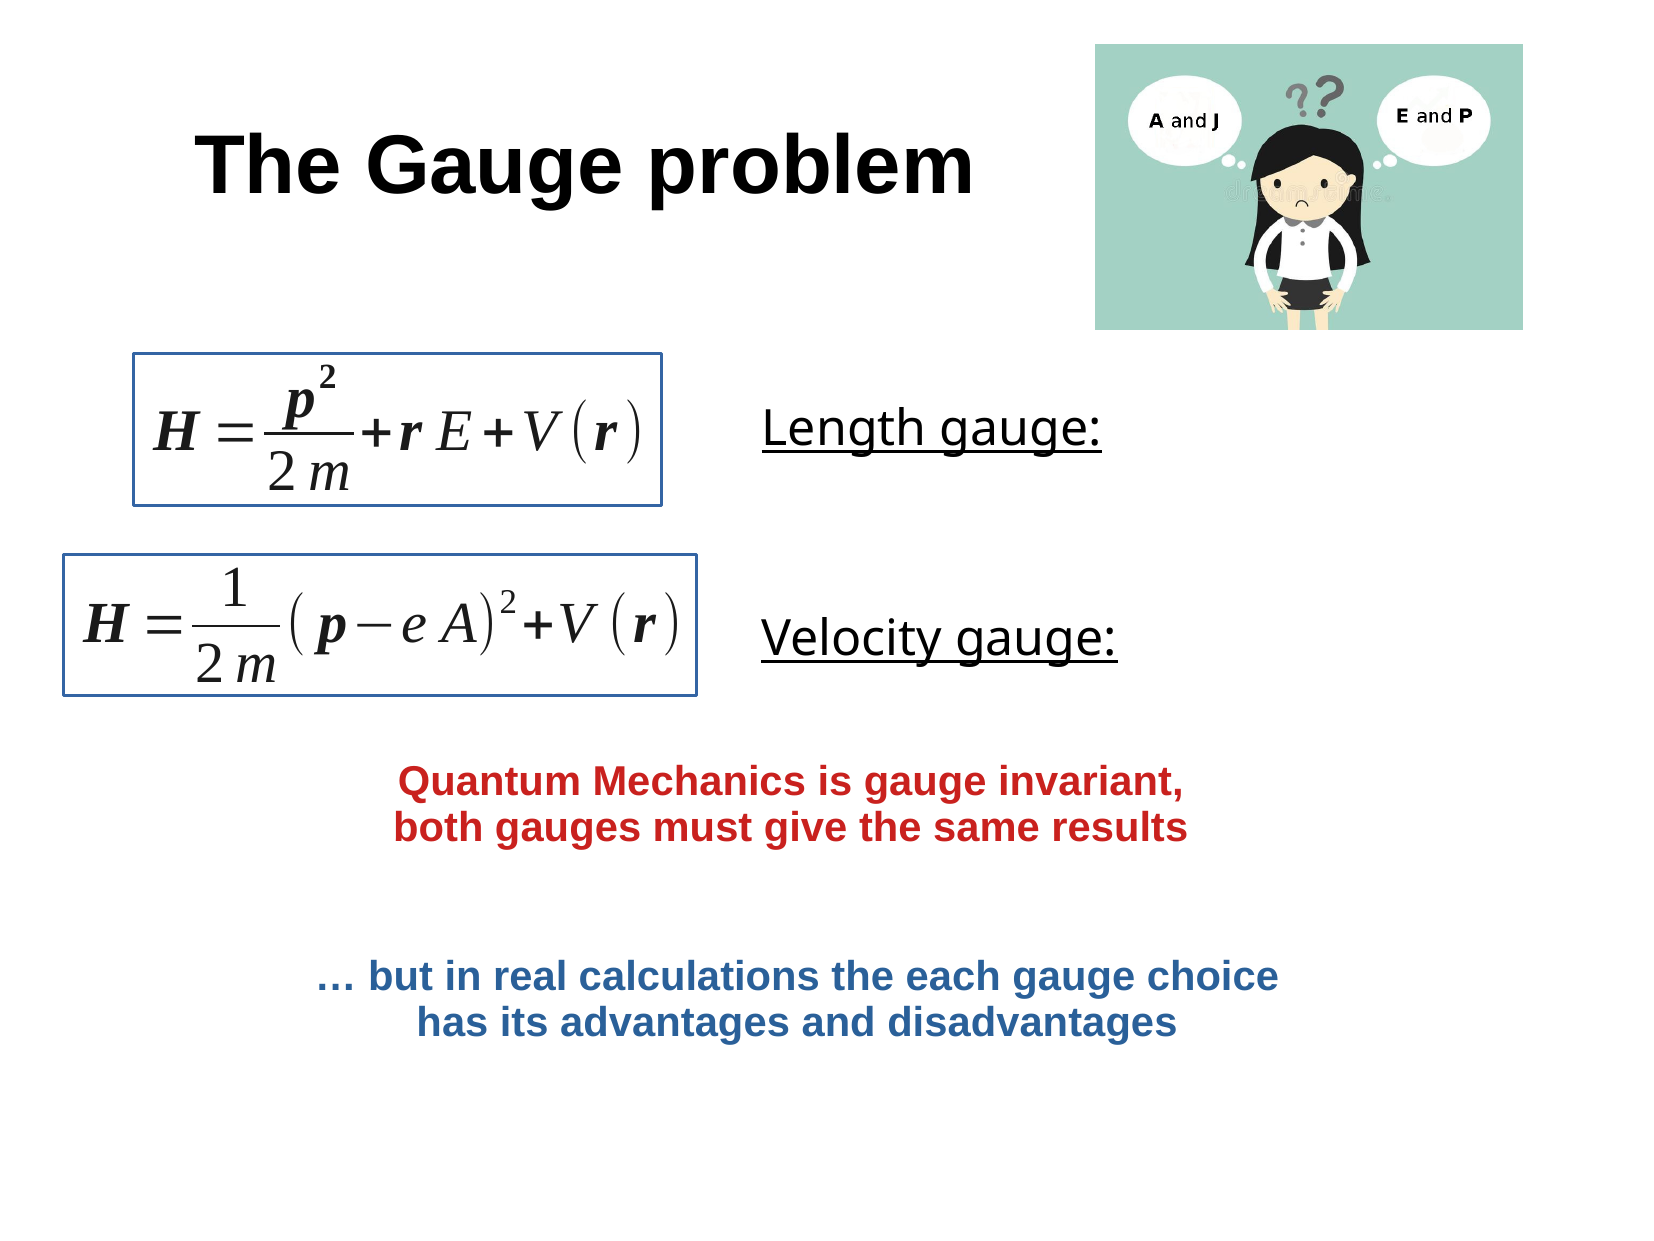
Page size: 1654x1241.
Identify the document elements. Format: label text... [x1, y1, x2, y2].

text_box … but in real calculations the each gauge choice has its advantages and disadvantages [300, 945, 1295, 1053]
text_box Velocity gauge: [746, 595, 1096, 677]
chart [65, 556, 696, 695]
text_box Quantum Mechanics is gauge invariant, both gauges must give the same results [378, 750, 1216, 858]
picture [1095, 44, 1523, 331]
title The Gauge problem [105, 90, 1066, 241]
chart [135, 355, 661, 504]
text_box Length gauge: [746, 385, 1066, 467]
